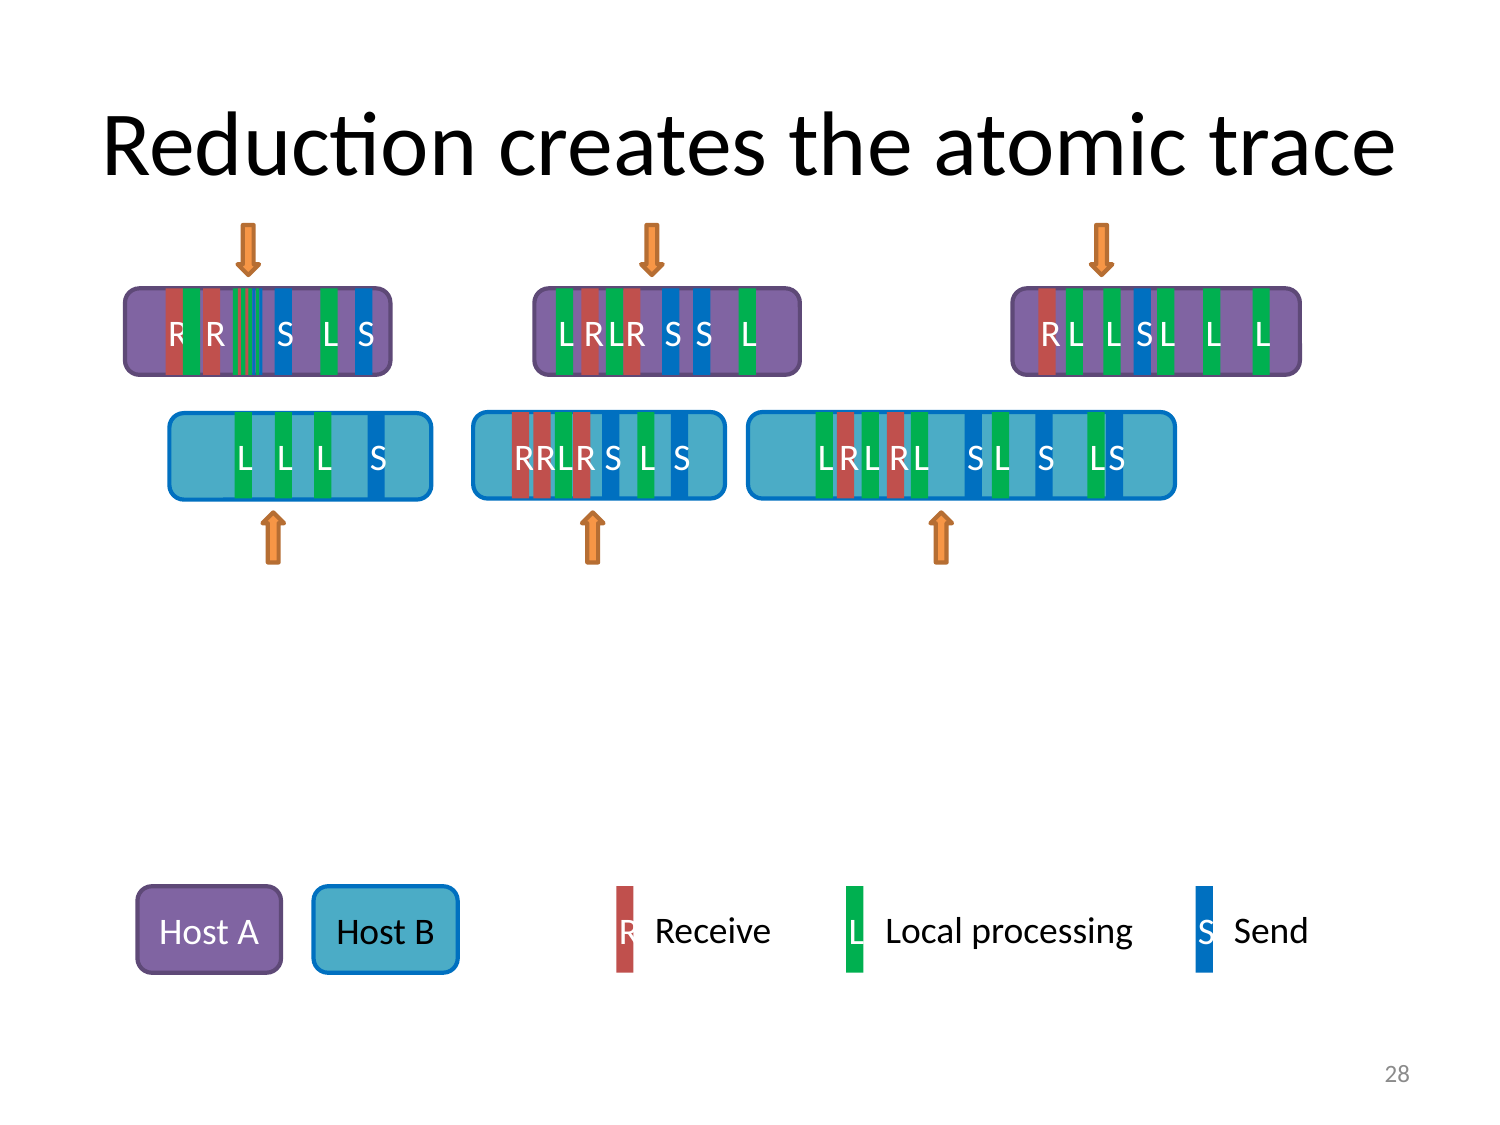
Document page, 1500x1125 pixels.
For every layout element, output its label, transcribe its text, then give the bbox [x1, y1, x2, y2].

text_box S [274, 288, 292, 375]
text_box [574, 288, 581, 375]
text_box [591, 412, 602, 499]
text_box [905, 412, 910, 499]
text_box L [738, 288, 756, 375]
text_box L [1157, 288, 1175, 375]
text_box L [1087, 412, 1105, 499]
text_box R [511, 412, 530, 499]
text_box [124, 288, 165, 375]
text_box L [314, 412, 332, 499]
text_box R [886, 412, 905, 499]
text_box Receive [640, 899, 787, 959]
text_box [581, 512, 604, 563]
text_box L [1252, 288, 1270, 375]
text_box L [555, 288, 574, 375]
text_box R [174, 325, 182, 334]
text_box Send [1219, 899, 1325, 959]
text_box [169, 413, 432, 500]
text_box [879, 412, 886, 499]
text_box L [274, 412, 292, 499]
text_box R [520, 449, 528, 458]
text_box R [1046, 325, 1054, 334]
text_box [1270, 288, 1300, 375]
text_box L [320, 288, 338, 375]
text_box [373, 288, 391, 375]
text_box [1221, 288, 1252, 375]
text_box R [211, 325, 219, 334]
text_box L [910, 412, 929, 499]
text_box R [895, 449, 903, 458]
text_box L [846, 886, 864, 973]
text_box [338, 288, 355, 375]
text_box L [637, 412, 655, 499]
text_box R [541, 449, 549, 458]
text_box L [1065, 288, 1083, 375]
text_box S [662, 288, 680, 375]
text_box L [1203, 288, 1221, 375]
slide_number <number> [1074, 1042, 1425, 1103]
text_box [1151, 288, 1157, 375]
text_box [929, 412, 964, 499]
text_box R [165, 288, 182, 375]
text_box Host A [137, 886, 282, 973]
text_box [982, 412, 991, 499]
text_box R [1038, 288, 1056, 375]
text_box [689, 412, 726, 499]
text_box [655, 412, 670, 499]
text_box [711, 288, 738, 375]
text_box [1056, 288, 1065, 375]
text_box [1053, 412, 1087, 499]
text_box [182, 288, 203, 375]
text_box S [1195, 886, 1213, 973]
text_box [1124, 412, 1176, 499]
text_box R [203, 288, 221, 375]
text_box R [624, 288, 641, 375]
text_box L [234, 412, 252, 499]
text_box S [602, 412, 620, 499]
text_box S [1105, 412, 1124, 499]
text_box [534, 288, 555, 375]
text_box [930, 512, 953, 563]
text_box L [861, 412, 879, 499]
text_box [1083, 288, 1103, 375]
text_box S [1035, 412, 1053, 499]
text_box S [1141, 324, 1151, 335]
text_box [1175, 288, 1203, 375]
text_box S [1133, 288, 1151, 375]
text_box R [533, 412, 551, 499]
text_box L [1103, 288, 1121, 375]
text_box [641, 288, 662, 375]
text_box R [581, 449, 589, 458]
text_box [756, 288, 800, 375]
text_box [262, 512, 285, 563]
text_box R [631, 325, 639, 334]
text_box [221, 288, 274, 375]
text_box Host B [313, 886, 458, 973]
text_box [237, 224, 260, 276]
text_box R [589, 325, 597, 334]
text_box [473, 412, 511, 499]
text_box S [693, 288, 711, 375]
text_box R [581, 288, 599, 375]
text_box [747, 412, 815, 499]
text_box [680, 288, 693, 375]
text_box L [605, 288, 624, 375]
text_box [641, 224, 663, 276]
text_box R [845, 449, 853, 458]
text_box S [367, 412, 385, 499]
text_box [855, 412, 861, 499]
text_box S [972, 448, 982, 459]
text_box S [670, 412, 689, 499]
text_box R [573, 412, 591, 499]
text_box [620, 412, 637, 499]
text_box S [355, 288, 373, 375]
text_box [1010, 412, 1035, 499]
text_box [292, 288, 320, 375]
text_box Local processing [870, 899, 1149, 959]
text_box R [624, 923, 632, 932]
text_box [1121, 288, 1133, 375]
text_box S [964, 412, 982, 499]
text_box [599, 288, 605, 375]
text_box L [815, 412, 833, 499]
text_box L [991, 412, 1010, 499]
title Reduction creates the atomic trace [75, 45, 1425, 233]
text_box L [554, 412, 573, 499]
text_box [1012, 288, 1038, 375]
text_box R [836, 412, 855, 499]
text_box R [616, 886, 634, 973]
text_box [1090, 224, 1113, 276]
